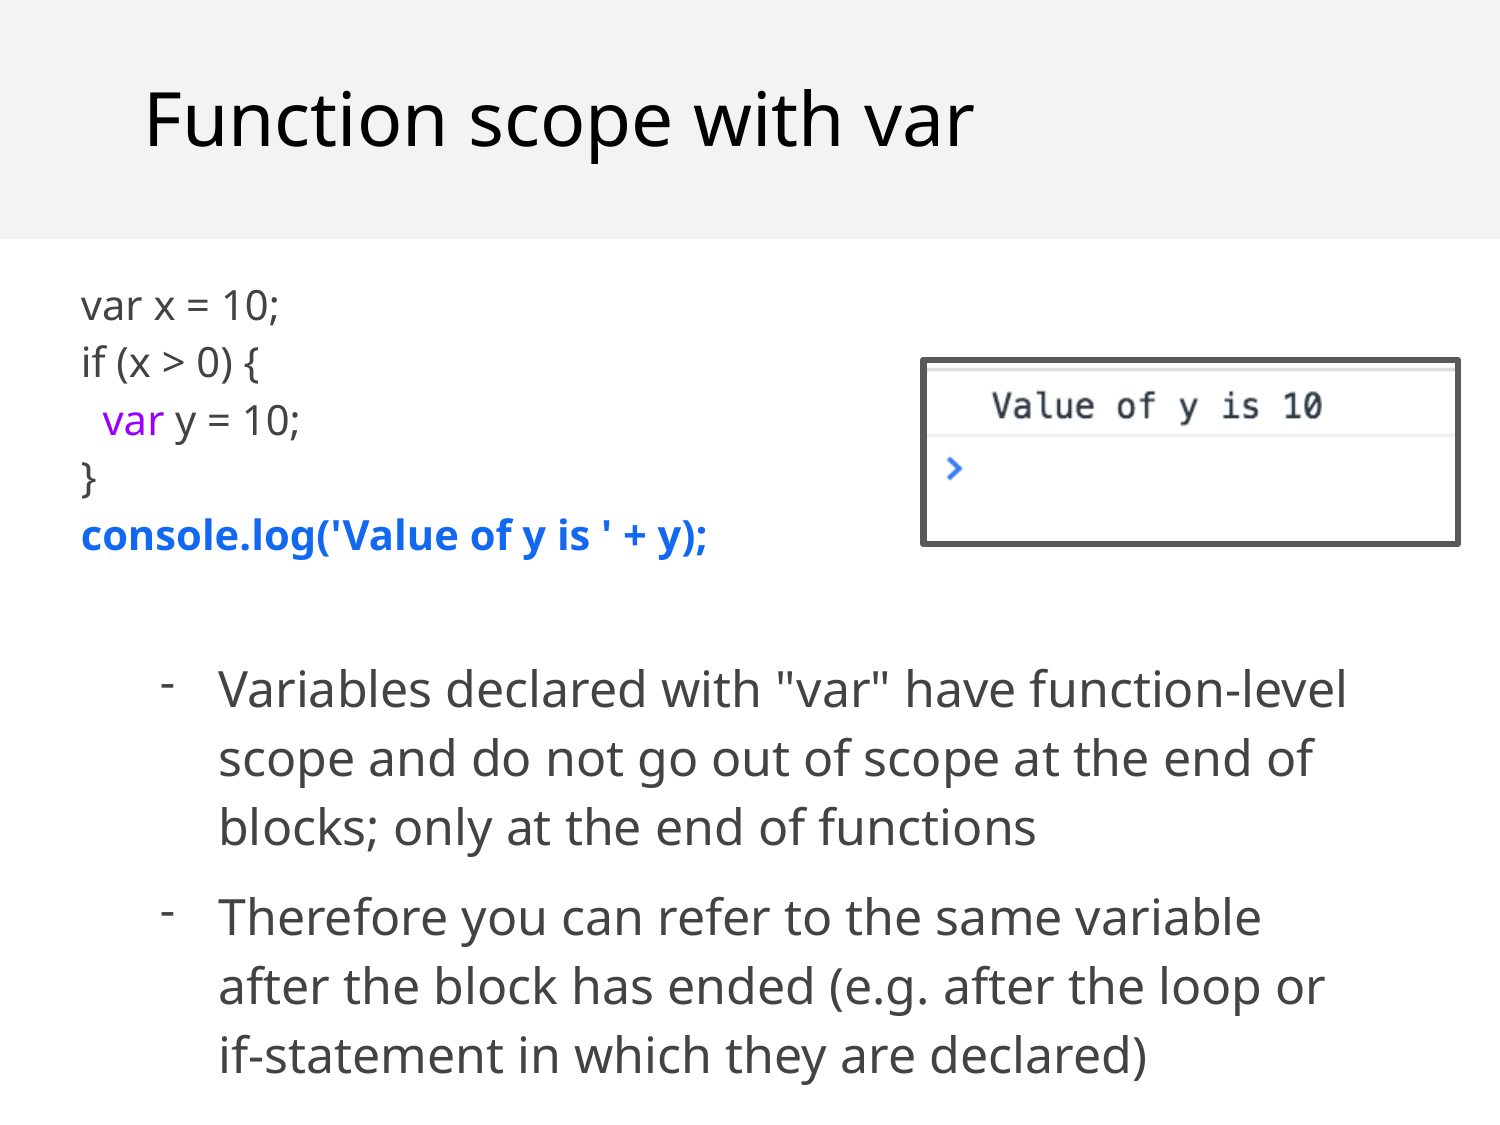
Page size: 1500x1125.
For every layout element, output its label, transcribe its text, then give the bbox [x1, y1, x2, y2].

title Function scope with var [128, 56, 1372, 183]
list var x = 10; if (x > 0) { var y = 10; } console.log('Value of y is ' + y); [65, 255, 907, 648]
picture [926, 362, 1455, 541]
list Variables declared with "var" have function-level scope and do not go out of scope at the end of blocks; only at the end of functions Therefore you can refer to the same variable after the block has ended (e.g. after the loop or if-statement in which they are declared) [128, 633, 1372, 899]
